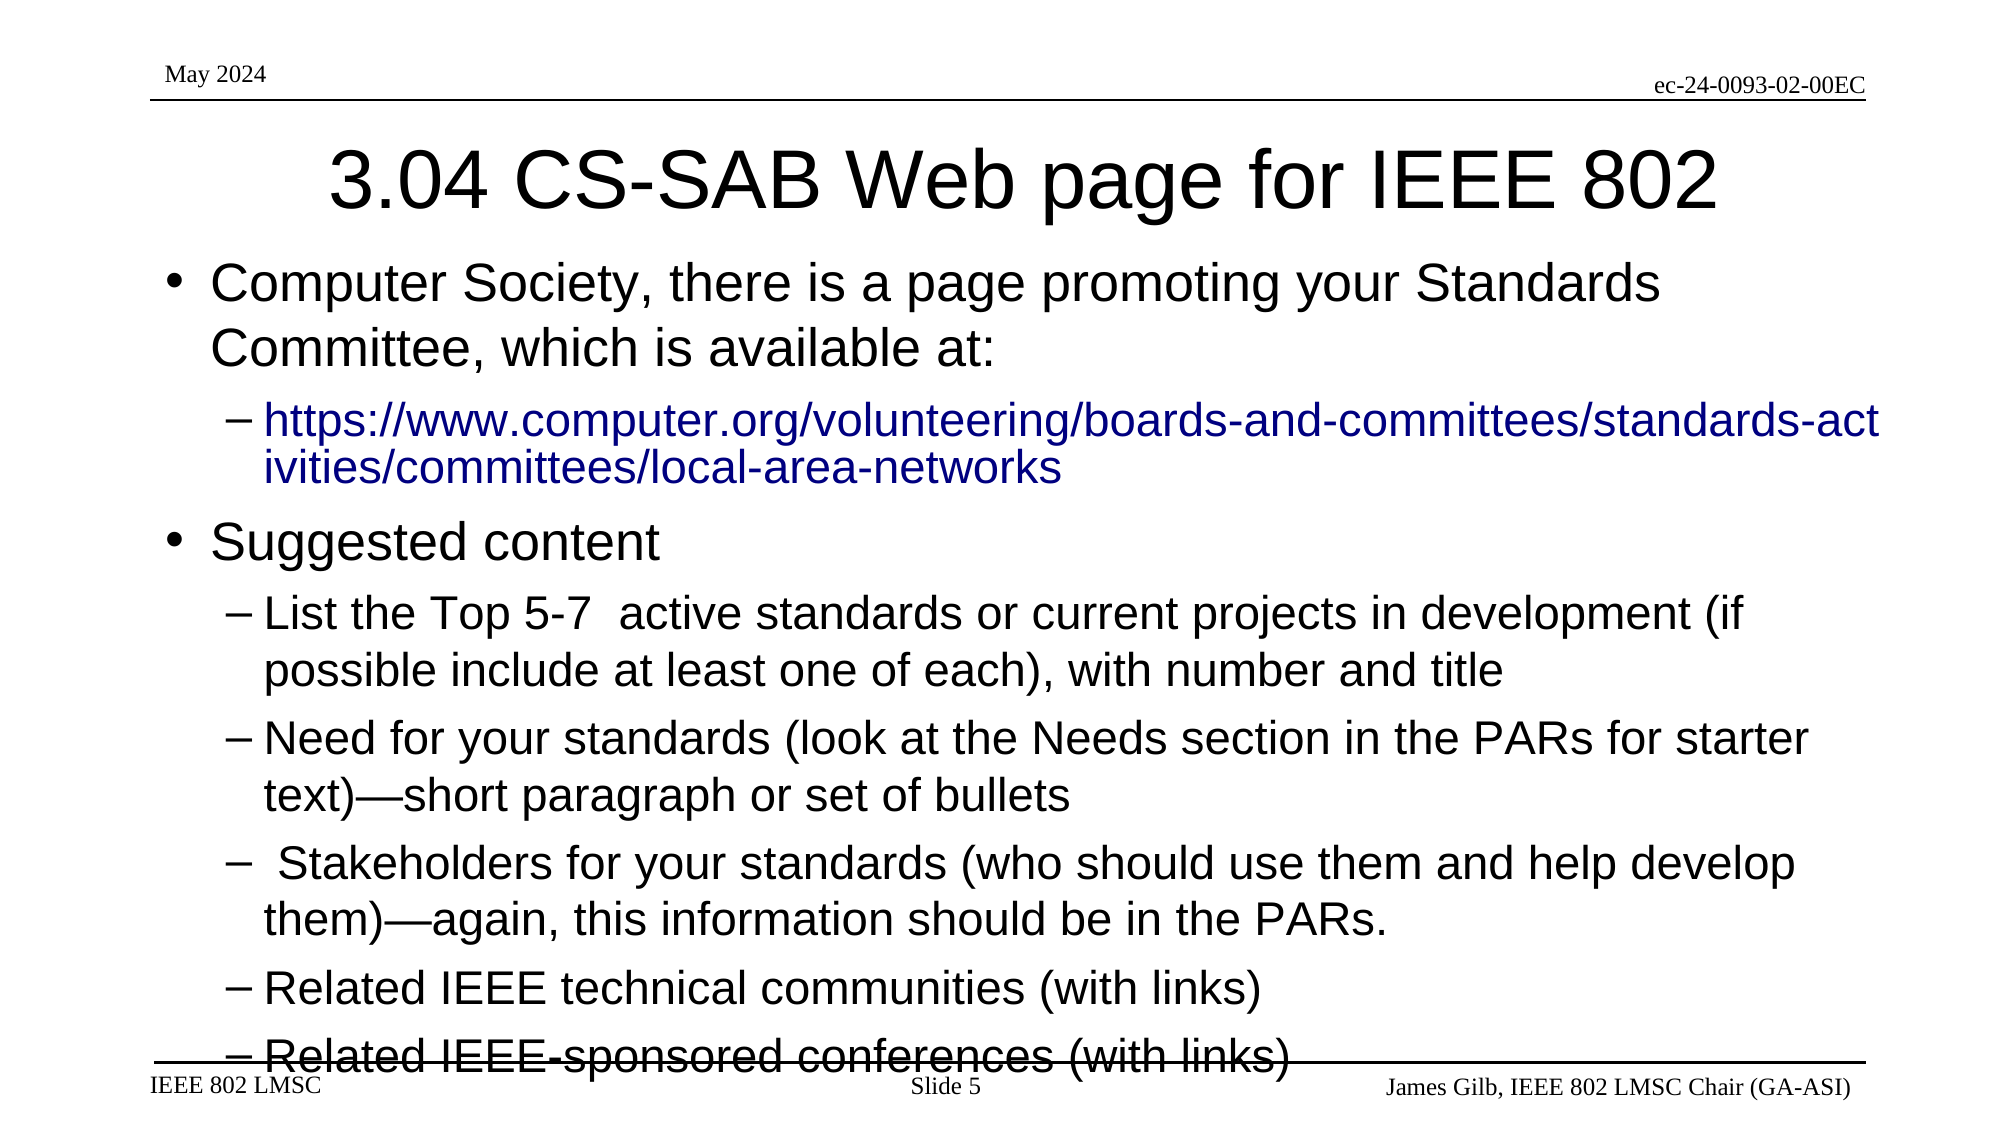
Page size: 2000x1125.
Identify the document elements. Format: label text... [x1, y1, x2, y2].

title 3.04 CS-SAB Web page for IEEE 802 [149, 112, 1900, 238]
list Computer Society, there is a page promoting your Standards Committee, which is available at: https://www.computer.org/volunteering/boards-and-committees/standards-activities/committees/local-area-networks Suggested content List the Top 5-7 active standards or current projects in development (if possible include at least one of each), with number and title Need for your standards (look at the Needs section in the PARs for starter text)—short paragraph or set of bullets Stakeholders for your standards (who should use them and help develop them)—again, this information should be in the PARs. Related IEEE technical communities (with links) Related IEEE-sponsored conferences (with links) [150, 239, 1900, 1051]
